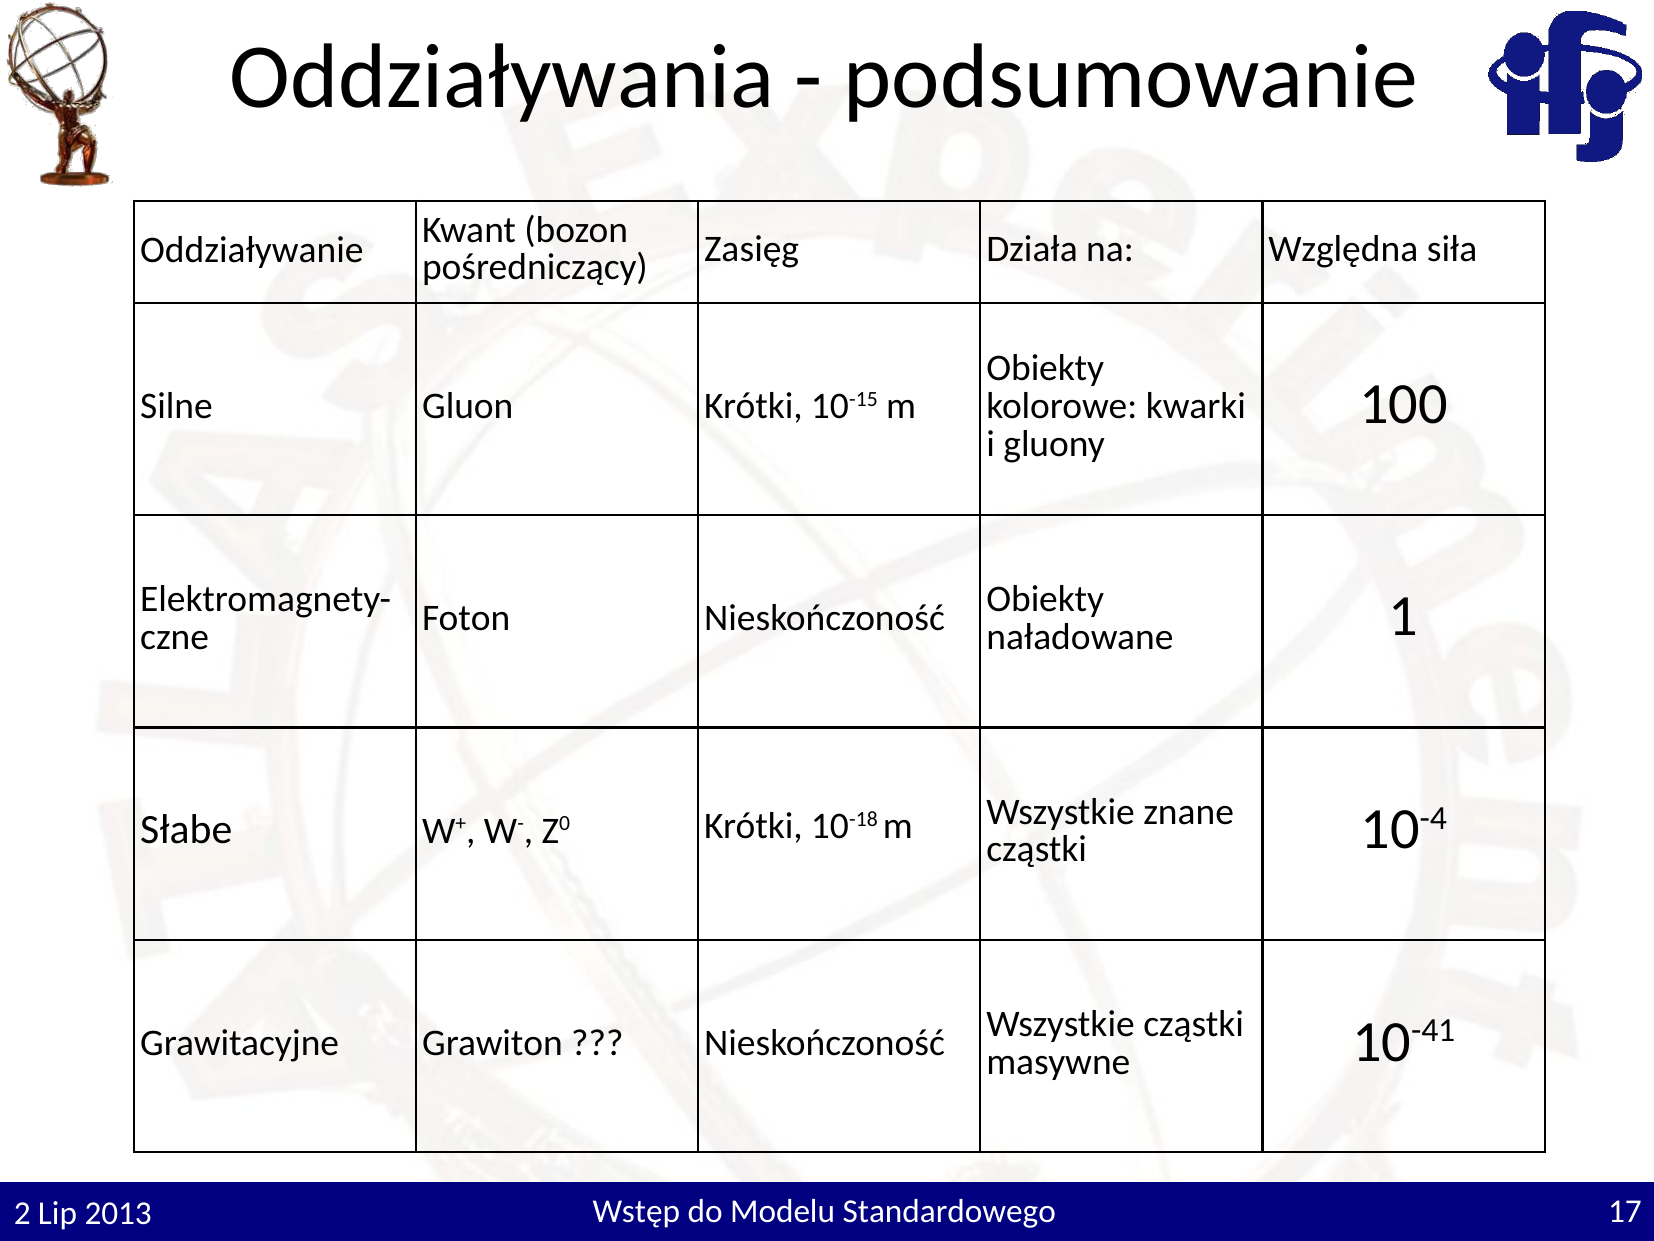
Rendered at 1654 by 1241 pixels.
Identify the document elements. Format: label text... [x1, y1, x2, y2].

table_header Względna siła [1264, 202, 1544, 302]
table_cell Krótki, 10-18 m [699, 729, 979, 939]
table_cell 10-4 [1264, 729, 1544, 939]
table_cell Elektromagnety-czne [135, 516, 415, 726]
table_header Zasięg [699, 202, 979, 302]
table_cell Foton [417, 516, 697, 726]
table_cell Gluon [417, 304, 697, 514]
table_cell 100 [1264, 304, 1544, 514]
table_cell Krótki, 10-15 m [699, 304, 979, 514]
picture [0, 0, 1654, 1182]
table_cell Nieskończoność [699, 941, 979, 1151]
table_cell Silne [135, 304, 415, 514]
table_cell Grawitacyjne [135, 941, 415, 1151]
table_header Kwant (bozon pośredniczący) [417, 202, 697, 302]
table_cell W+, W-, Z0 [417, 729, 697, 939]
table_cell Nieskończoność [699, 516, 979, 726]
table_cell Obiekty kolorowe: kwarki i gluony [981, 304, 1261, 514]
table_cell Wszystkie cząstki masywne [981, 941, 1261, 1151]
table_cell Wszystkie znane cząstki [981, 729, 1261, 939]
title Oddziaływania - podsumowanie [75, 0, 1575, 150]
table_header Oddziaływanie [135, 202, 415, 302]
table_cell Obiekty naładowane [981, 516, 1261, 726]
table_header Działa na: [981, 202, 1261, 302]
table_cell 1 [1264, 516, 1544, 726]
table_cell 10-41 [1264, 941, 1544, 1151]
table_cell Słabe [135, 729, 415, 939]
table_cell Grawiton ??? [417, 941, 697, 1151]
